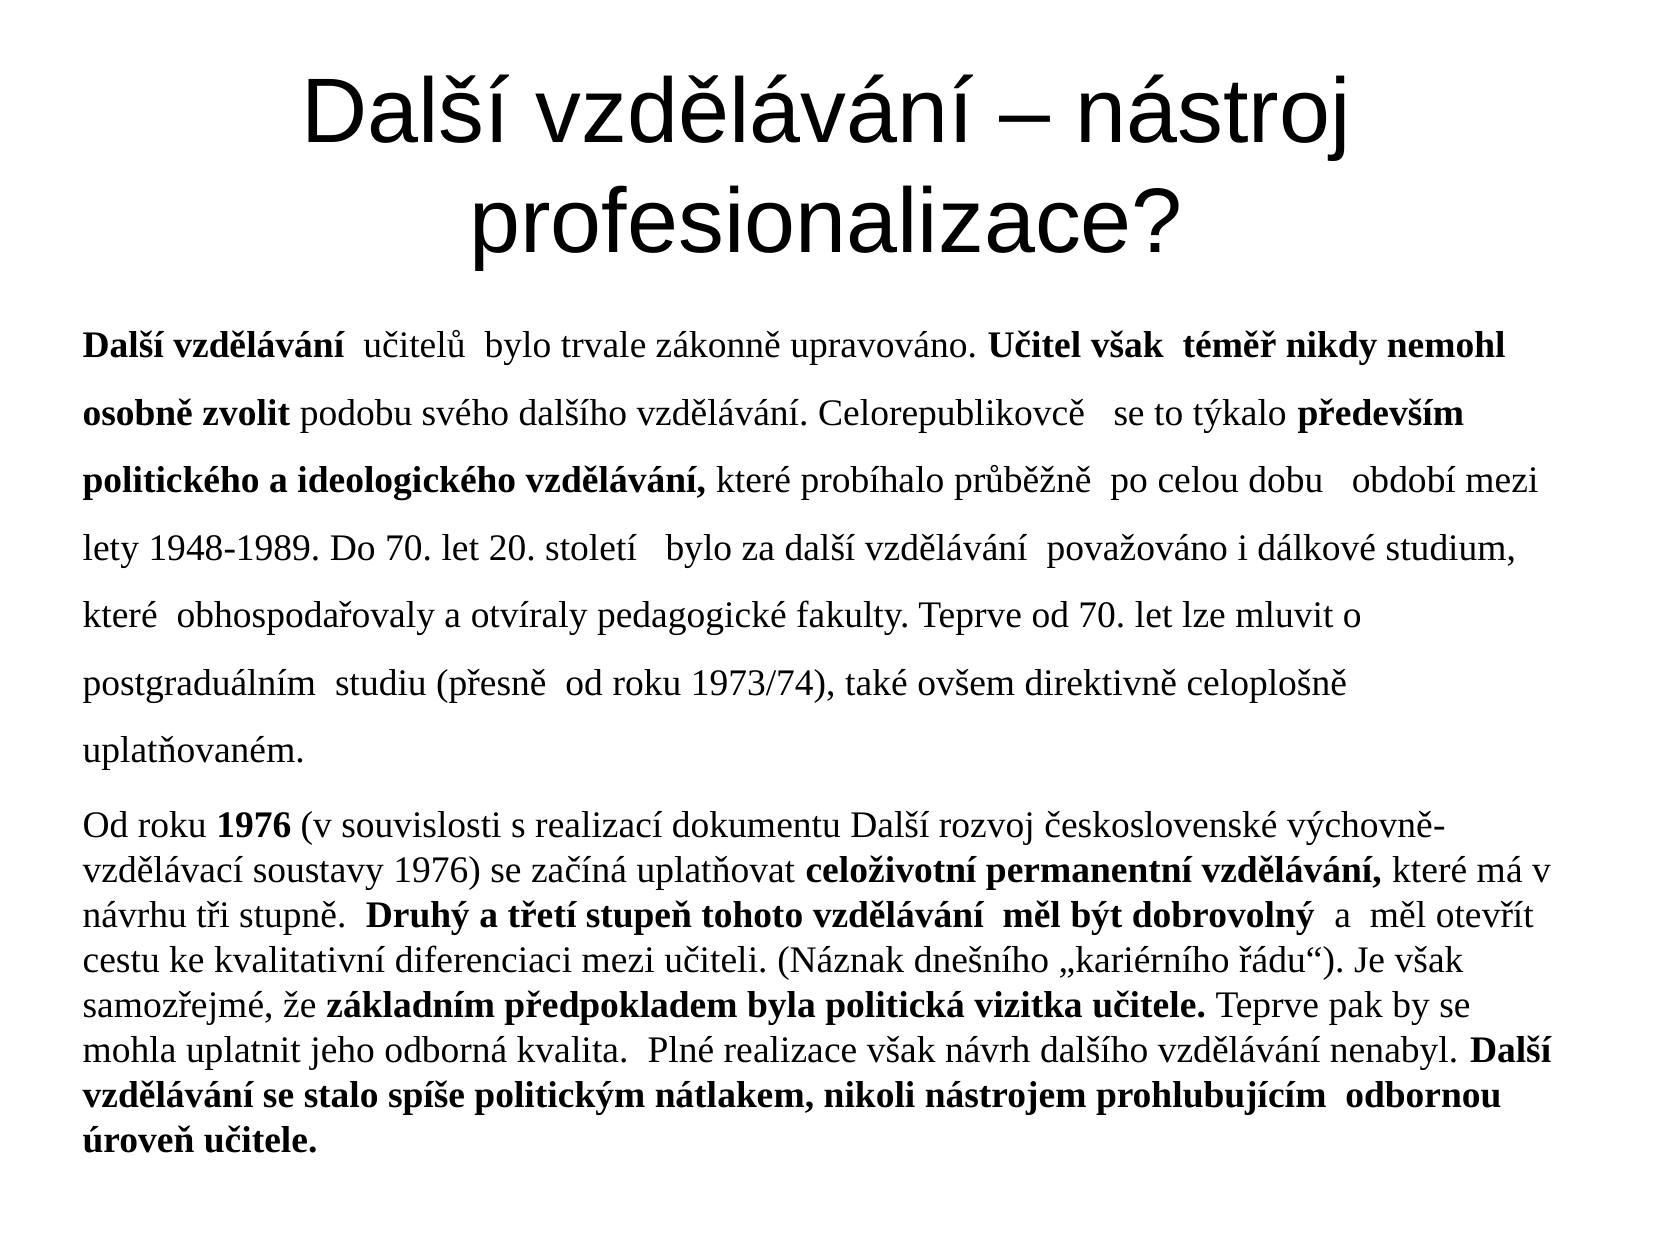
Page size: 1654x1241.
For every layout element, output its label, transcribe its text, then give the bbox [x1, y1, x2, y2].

title Další vzdělávání – nástroj profesionalizace? [82, 50, 1571, 256]
subtitle Další vzdělávání učitelů bylo trvale zákonně upravováno. Učitel však téměř nikdy nemohl osobně zvolit podobu svého dalšího vzdělávání. Celorepublikovcě se to týkalo především politického a ideologického vzdělávání, které probíhalo průběžně po celou dobu období mezi lety 1948-1989. Do 70. let 20. století bylo za další vzdělávání považováno i dálkové studium, které obhospodařovaly a otvíraly pedagogické fakulty. Teprve od 70. let lze mluvit o postgraduálním studiu (přesně od roku 1973/74), také ovšem direktivně celoplošně uplatňovaném. Od roku 1976 (v souvislosti s realizací dokumentu Další rozvoj československé výchovně- vzdělávací soustavy 1976) se začíná uplatňovat celoživotní permanentní vzdělávání, které má v návrhu tři stupně. Druhý a třetí stupeň tohoto vzdělávání měl být dobrovolný a měl otevřít cestu ke kvalitativní diferenciaci mezi učiteli. (Náznak dnešního „kariérního řádu“). Je však samozřejmé, že základním předpokladem byla politická vizitka učitele. Teprve pak by se mohla uplatnit jeho odborná kvalita. Plné realizace však návrh dalšího vzdělávání nenabyl. Další vzdělávání se stalo spíše politickým nátlakem, nikoli nástrojem prohlubujícím odbornou úroveň učitele. [82, 297, 1571, 1102]
